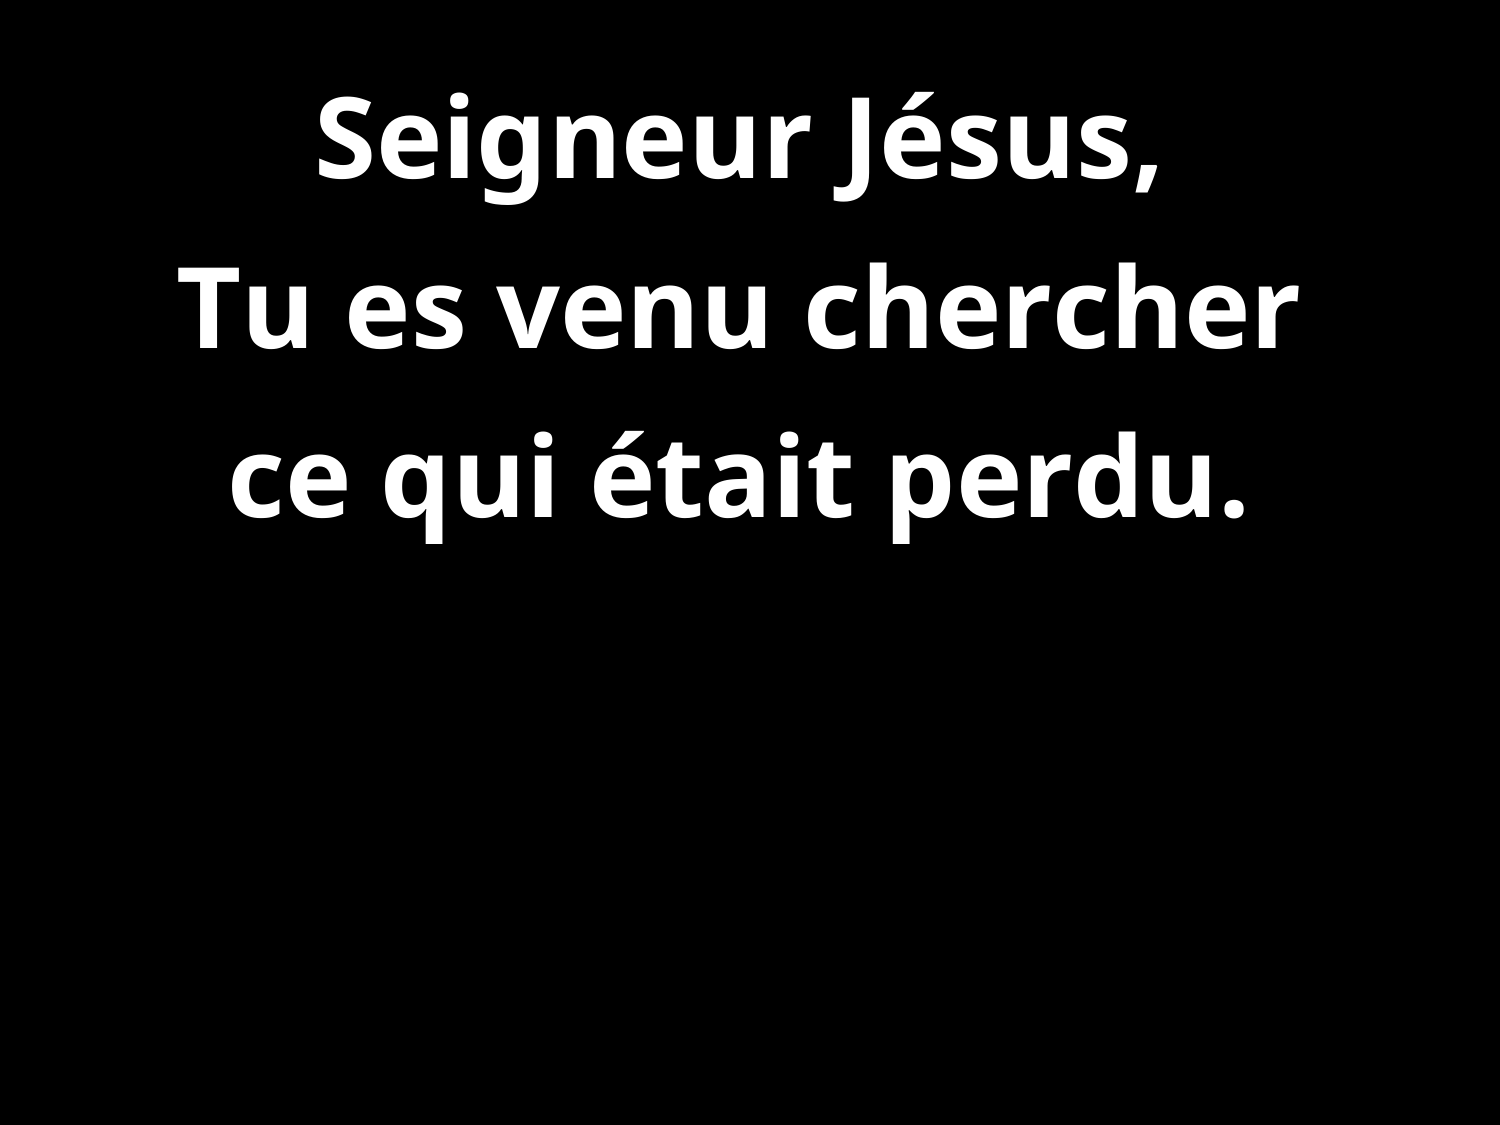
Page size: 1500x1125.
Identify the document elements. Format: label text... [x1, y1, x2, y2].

text_box Seigneur Jésus, Tu es venu chercher ce qui était perdu. [8, 59, 1500, 974]
